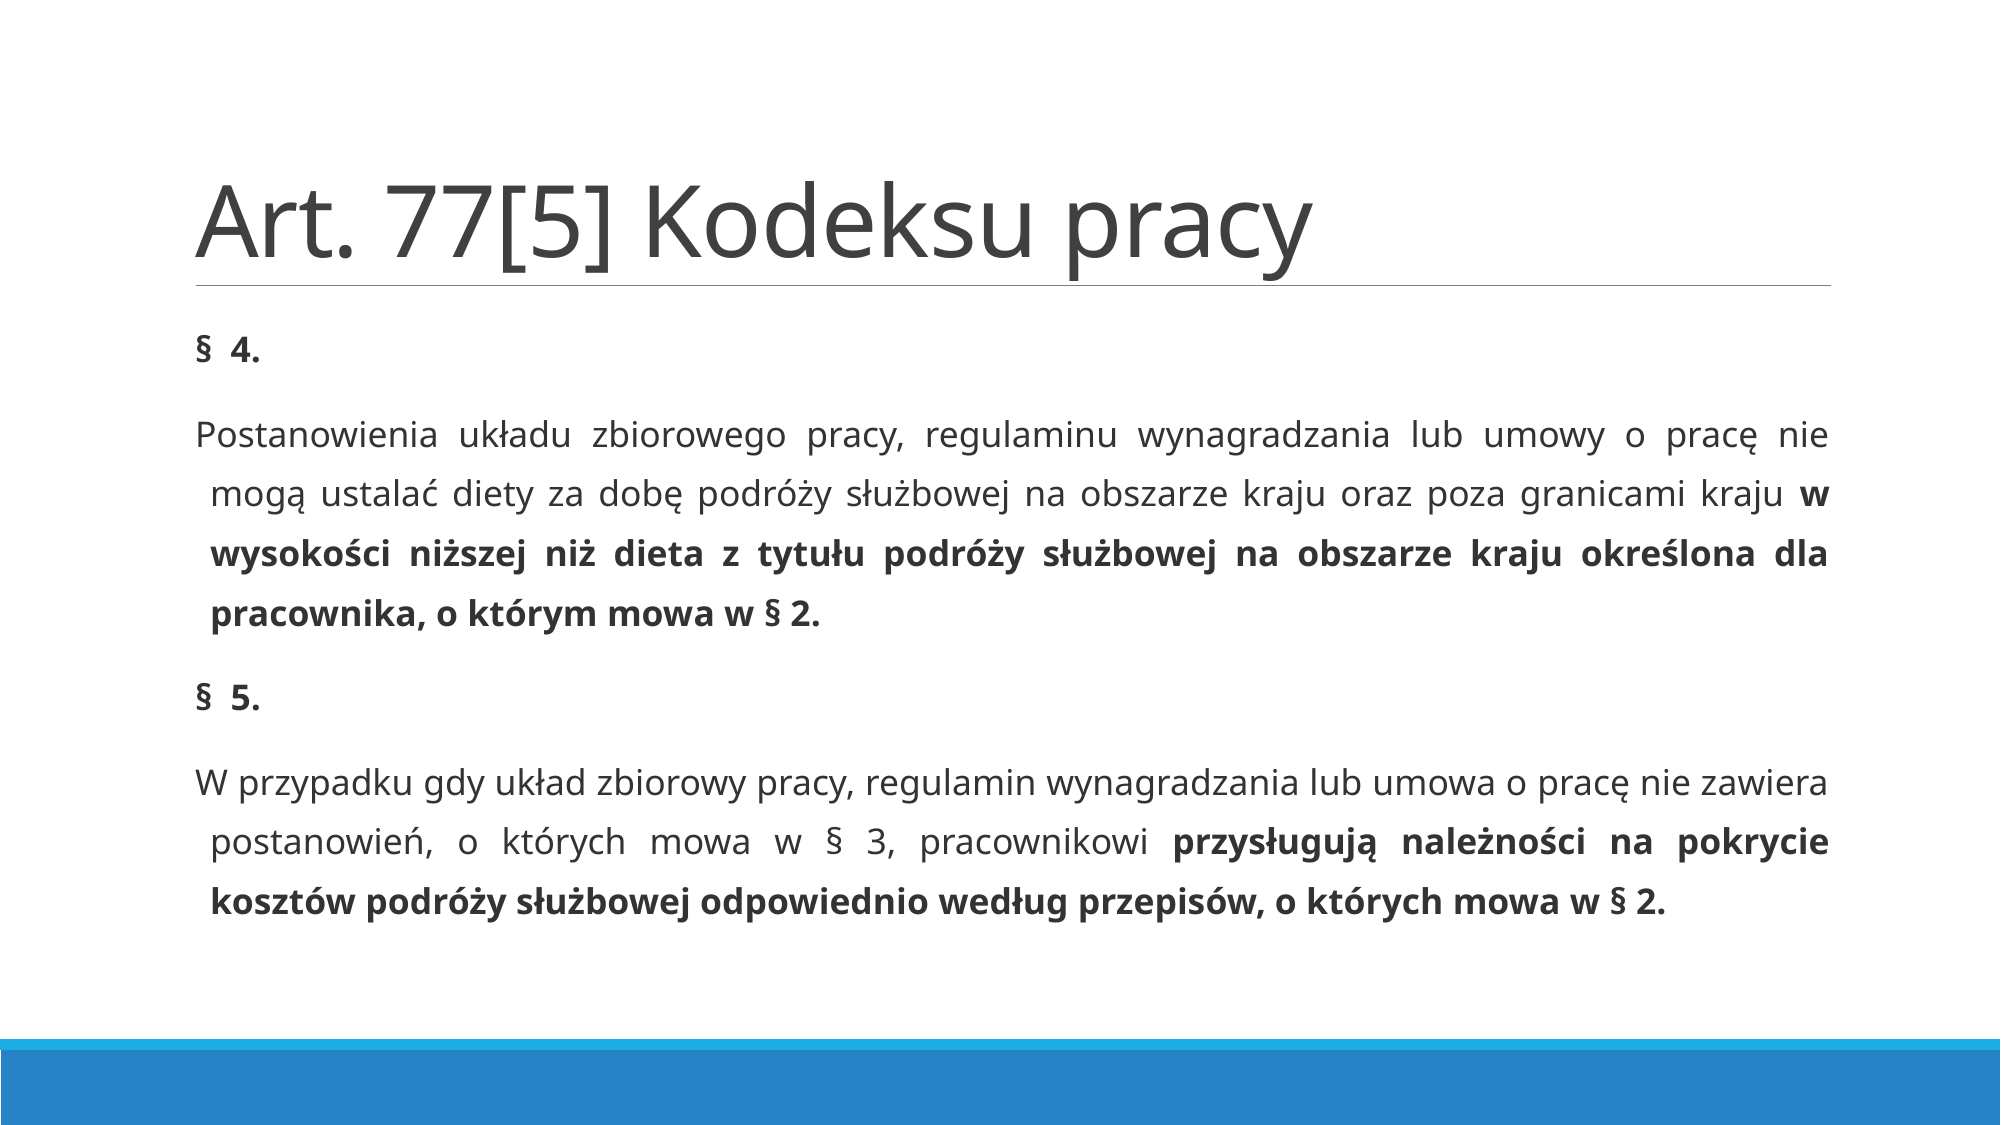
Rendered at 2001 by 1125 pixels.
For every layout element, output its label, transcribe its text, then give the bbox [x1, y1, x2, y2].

title Art. 77[5] Kodeksu pracy [180, 47, 1831, 286]
list § 4. Postanowienia układu zbiorowego pracy, regulaminu wynagradzania lub umowy o pracę nie mogą ustalać diety za dobę podróży służbowej na obszarze kraju oraz poza granicami kraju w wysokości niższej niż dieta z tytułu podróży służbowej na obszarze kraju określona dla pracownika, o którym mowa w § 2. § 5. W przypadku gdy układ zbiorowy pracy, regulamin wynagradzania lub umowa o pracę nie zawiera postanowień, o których mowa w § 3, pracownikowi przysługują należności na pokrycie kosztów podróży służbowej odpowiednio według przepisów, o których mowa w § 2. [180, 302, 1831, 963]
